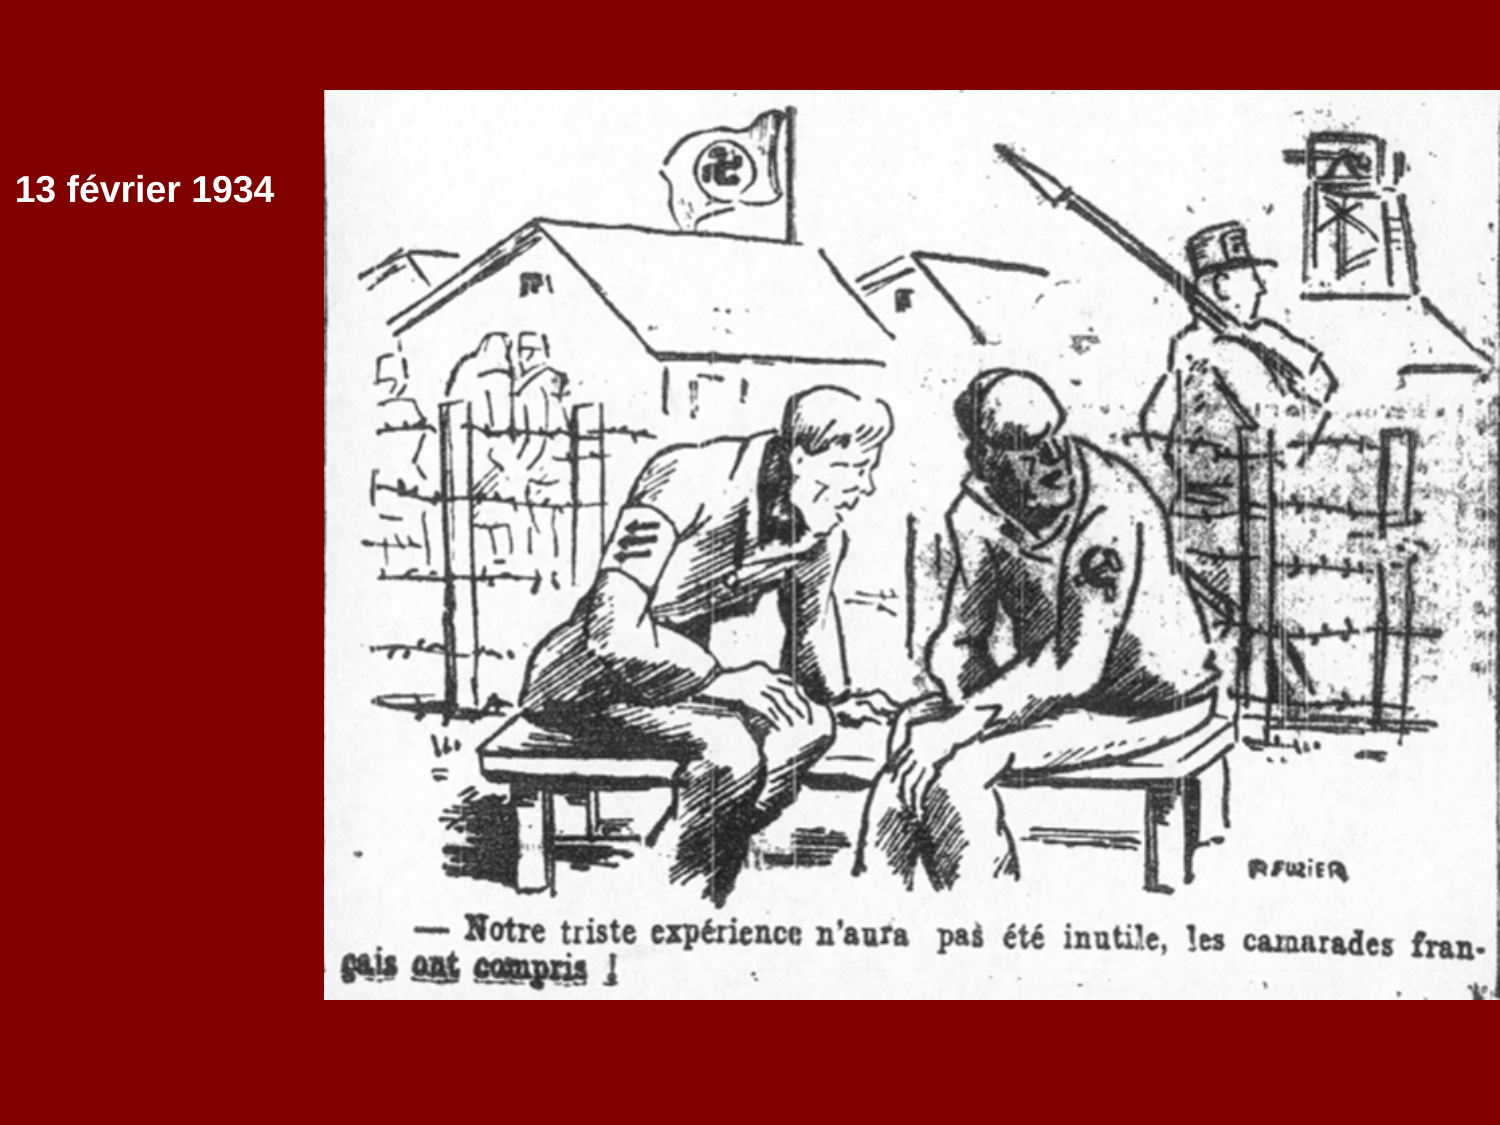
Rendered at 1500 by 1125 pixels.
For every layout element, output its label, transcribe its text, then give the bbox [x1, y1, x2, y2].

picture [324, 90, 1500, 1000]
text_box 13 février 1934 [0, 160, 314, 219]
